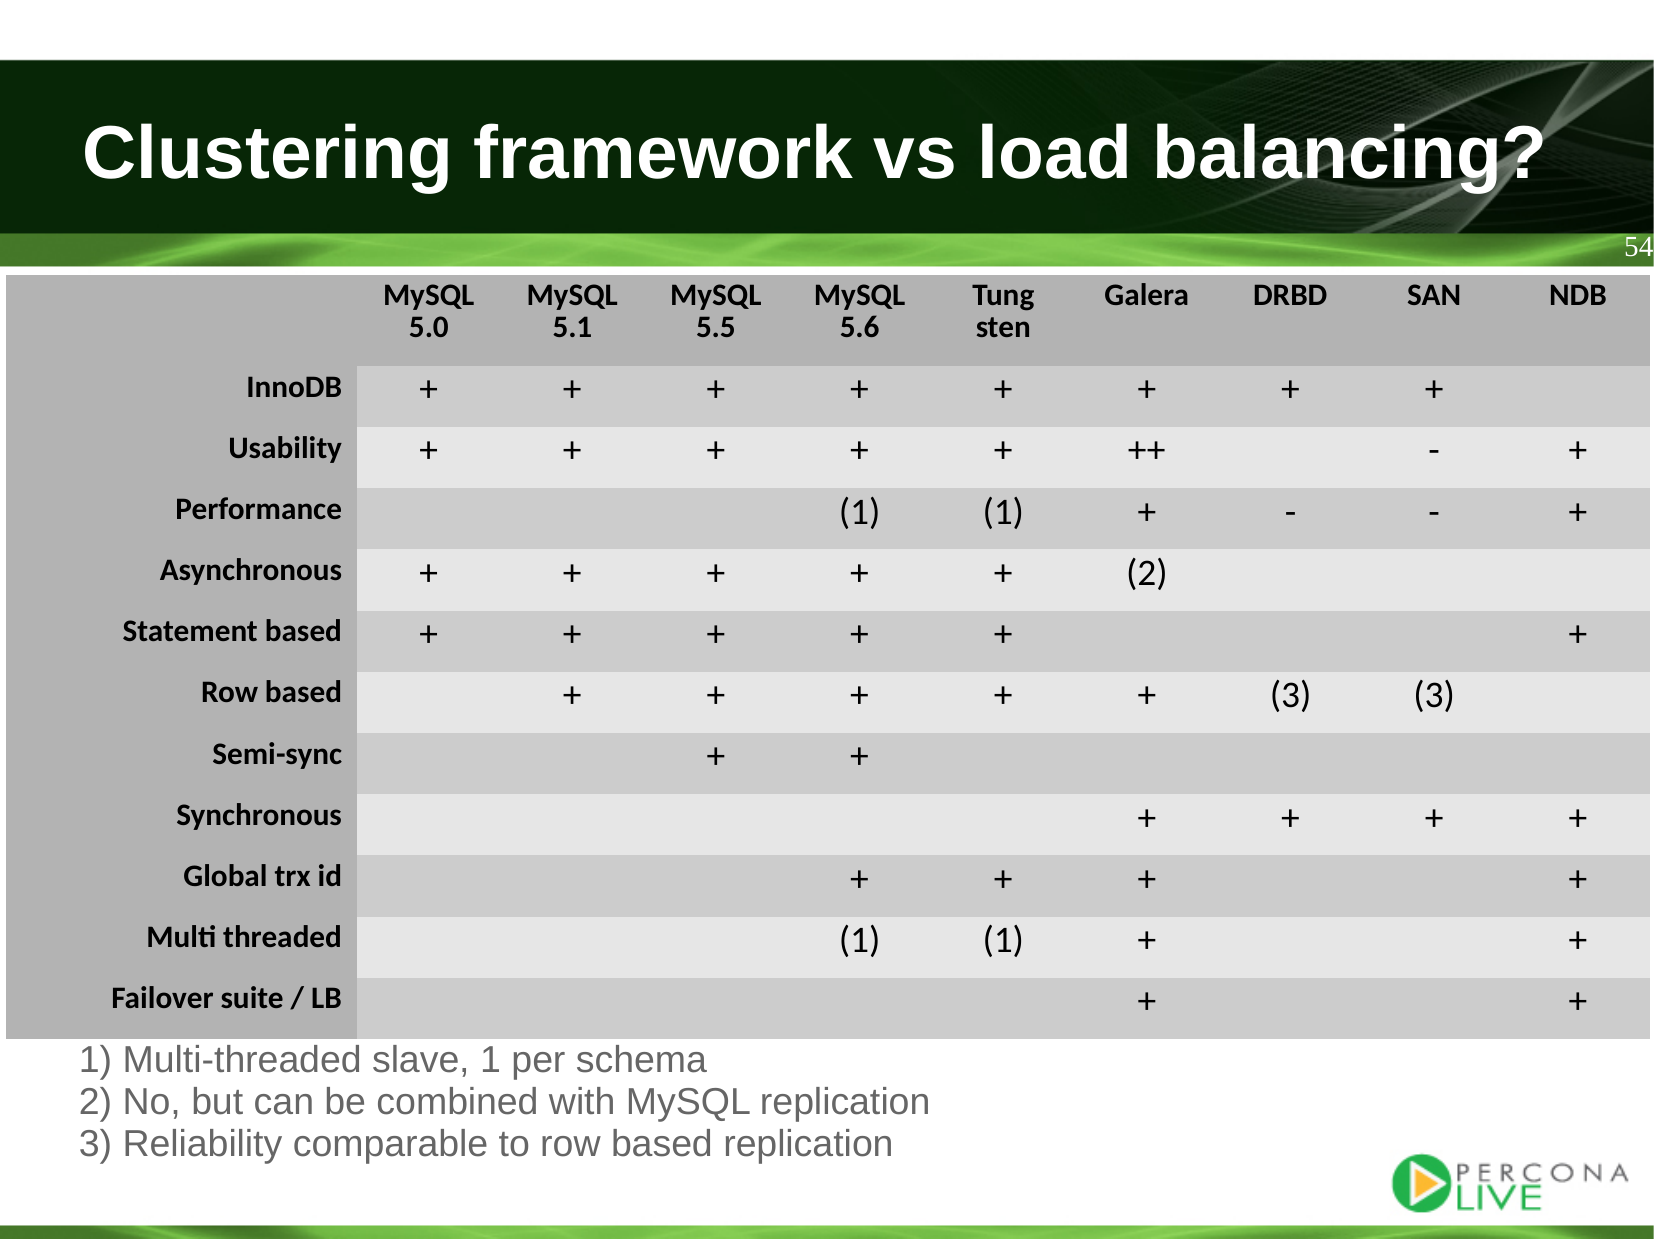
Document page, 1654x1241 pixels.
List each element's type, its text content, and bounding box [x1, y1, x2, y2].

table_cell InnoDB [6, 366, 357, 427]
table_cell + [931, 672, 1075, 733]
table_cell [1362, 855, 1506, 917]
table_header SAN [1362, 275, 1506, 366]
table_cell [501, 855, 644, 917]
table_cell + [1506, 488, 1650, 549]
table_cell + [644, 672, 788, 733]
table_cell Performance [6, 488, 357, 549]
table_cell + [931, 855, 1075, 917]
table_cell (2) [1075, 549, 1219, 611]
table_cell [788, 978, 931, 1038]
table_cell + [644, 733, 788, 794]
table_cell [1506, 672, 1650, 733]
table_cell [1362, 611, 1506, 672]
table_cell [1506, 549, 1650, 611]
table_cell [644, 488, 788, 549]
table_cell + [1075, 672, 1219, 733]
table_header MySQL 5.1 [501, 275, 644, 366]
table_cell [1506, 366, 1650, 427]
table_header [6, 275, 357, 366]
table_cell [1219, 917, 1362, 978]
table_cell + [1506, 917, 1650, 978]
table_header MySQL 5.0 [357, 275, 501, 366]
title Clustering framework vs load balancing? [82, 49, 1571, 257]
table_cell + [1506, 611, 1650, 672]
table_cell [931, 794, 1075, 855]
table_cell [1075, 733, 1219, 794]
table_cell Failover suite / LB [6, 978, 357, 1039]
table_cell ++ [1075, 427, 1219, 488]
table_cell [1362, 733, 1506, 794]
table_cell (1) [931, 488, 1075, 549]
table_cell [644, 917, 788, 978]
table_cell [501, 978, 644, 1038]
table_cell + [1506, 427, 1650, 488]
table_cell Usability [6, 427, 357, 488]
table_cell + [644, 427, 788, 488]
table_cell [644, 794, 788, 855]
table_cell + [644, 611, 788, 672]
table_cell + [931, 427, 1075, 488]
table_cell + [501, 427, 644, 488]
table_cell [788, 794, 931, 855]
table_header Galera [1075, 275, 1219, 366]
table_cell + [501, 366, 644, 427]
table_cell + [931, 366, 1075, 427]
table_cell [357, 794, 501, 855]
table_cell + [1075, 917, 1219, 978]
table_cell [501, 917, 644, 978]
table_cell + [1362, 366, 1506, 427]
table_cell [501, 794, 644, 855]
table_cell + [1219, 366, 1362, 427]
table_cell [1506, 733, 1650, 794]
table_cell - [1362, 427, 1506, 488]
table_cell (1) [931, 917, 1075, 978]
table_cell [931, 733, 1075, 794]
table_cell + [1075, 855, 1219, 917]
table_cell + [1075, 978, 1219, 1038]
table_cell [357, 488, 501, 549]
table_cell + [1219, 794, 1362, 855]
table_cell [1219, 978, 1362, 1038]
table_cell [1219, 427, 1362, 488]
table_cell [357, 917, 501, 978]
table_cell + [931, 611, 1075, 672]
table_cell [357, 855, 501, 917]
table_header MySQL 5.6 [788, 275, 931, 366]
table_cell [1219, 611, 1362, 672]
table_header MySQL 5.5 [644, 275, 788, 366]
table_cell + [644, 549, 788, 611]
table_cell + [501, 611, 644, 672]
table_cell + [788, 611, 931, 672]
table_cell [1219, 549, 1362, 611]
table_cell + [1362, 794, 1506, 855]
table_cell Asynchronous [6, 549, 357, 611]
table_cell + [1506, 978, 1650, 1039]
table_cell + [1506, 794, 1650, 855]
table_cell Semi-sync [6, 733, 357, 794]
table_cell Global trx id [6, 855, 357, 917]
table_cell [1219, 855, 1362, 917]
table_cell Statement based [6, 611, 357, 672]
table_cell + [788, 427, 931, 488]
table_cell [1362, 917, 1506, 978]
table_cell (1) [788, 488, 931, 549]
table_cell + [788, 672, 931, 733]
table_cell [1075, 611, 1219, 672]
table_cell (3) [1362, 672, 1506, 733]
table_cell [357, 978, 501, 1038]
table_cell + [1075, 488, 1219, 549]
table_cell + [1506, 855, 1650, 917]
table_cell + [644, 366, 788, 427]
table_cell [357, 672, 501, 733]
table_cell Multi threaded [6, 917, 357, 978]
table_cell [931, 978, 1075, 1038]
table_cell (1) [788, 917, 931, 978]
table_cell [501, 733, 644, 794]
table_cell + [931, 549, 1075, 611]
table_cell + [788, 855, 931, 917]
table_cell [644, 855, 788, 917]
table_cell + [501, 672, 644, 733]
table_cell [357, 733, 501, 794]
table_cell + [501, 549, 644, 611]
table_cell - [1219, 488, 1362, 549]
table_header DRBD [1219, 275, 1362, 366]
table_cell + [788, 366, 931, 427]
table_cell + [1075, 794, 1219, 855]
table_cell [644, 978, 788, 1038]
table_cell Row based [6, 672, 357, 733]
table_header Tung sten [931, 275, 1075, 366]
picture [0, 1, 1654, 1239]
table_cell [1362, 978, 1506, 1038]
table_header NDB [1506, 275, 1650, 366]
table_cell [1219, 733, 1362, 794]
table_cell + [788, 549, 931, 611]
list 1) Multi-threaded slave, 1 per schema 2) No, but can be combined with MySQL replication 3) Reliability comparable to row based replication [8, 1038, 1583, 1165]
table_cell - [1362, 488, 1506, 549]
table_cell + [788, 733, 931, 794]
table_cell + [357, 366, 501, 427]
table_cell Synchronous [6, 794, 357, 855]
table_cell + [357, 549, 501, 611]
table_cell + [357, 611, 501, 672]
table_cell [1362, 549, 1506, 611]
table_cell [501, 488, 644, 549]
table_cell + [1075, 366, 1219, 427]
table_cell (3) [1219, 672, 1362, 733]
table_cell + [357, 427, 501, 488]
